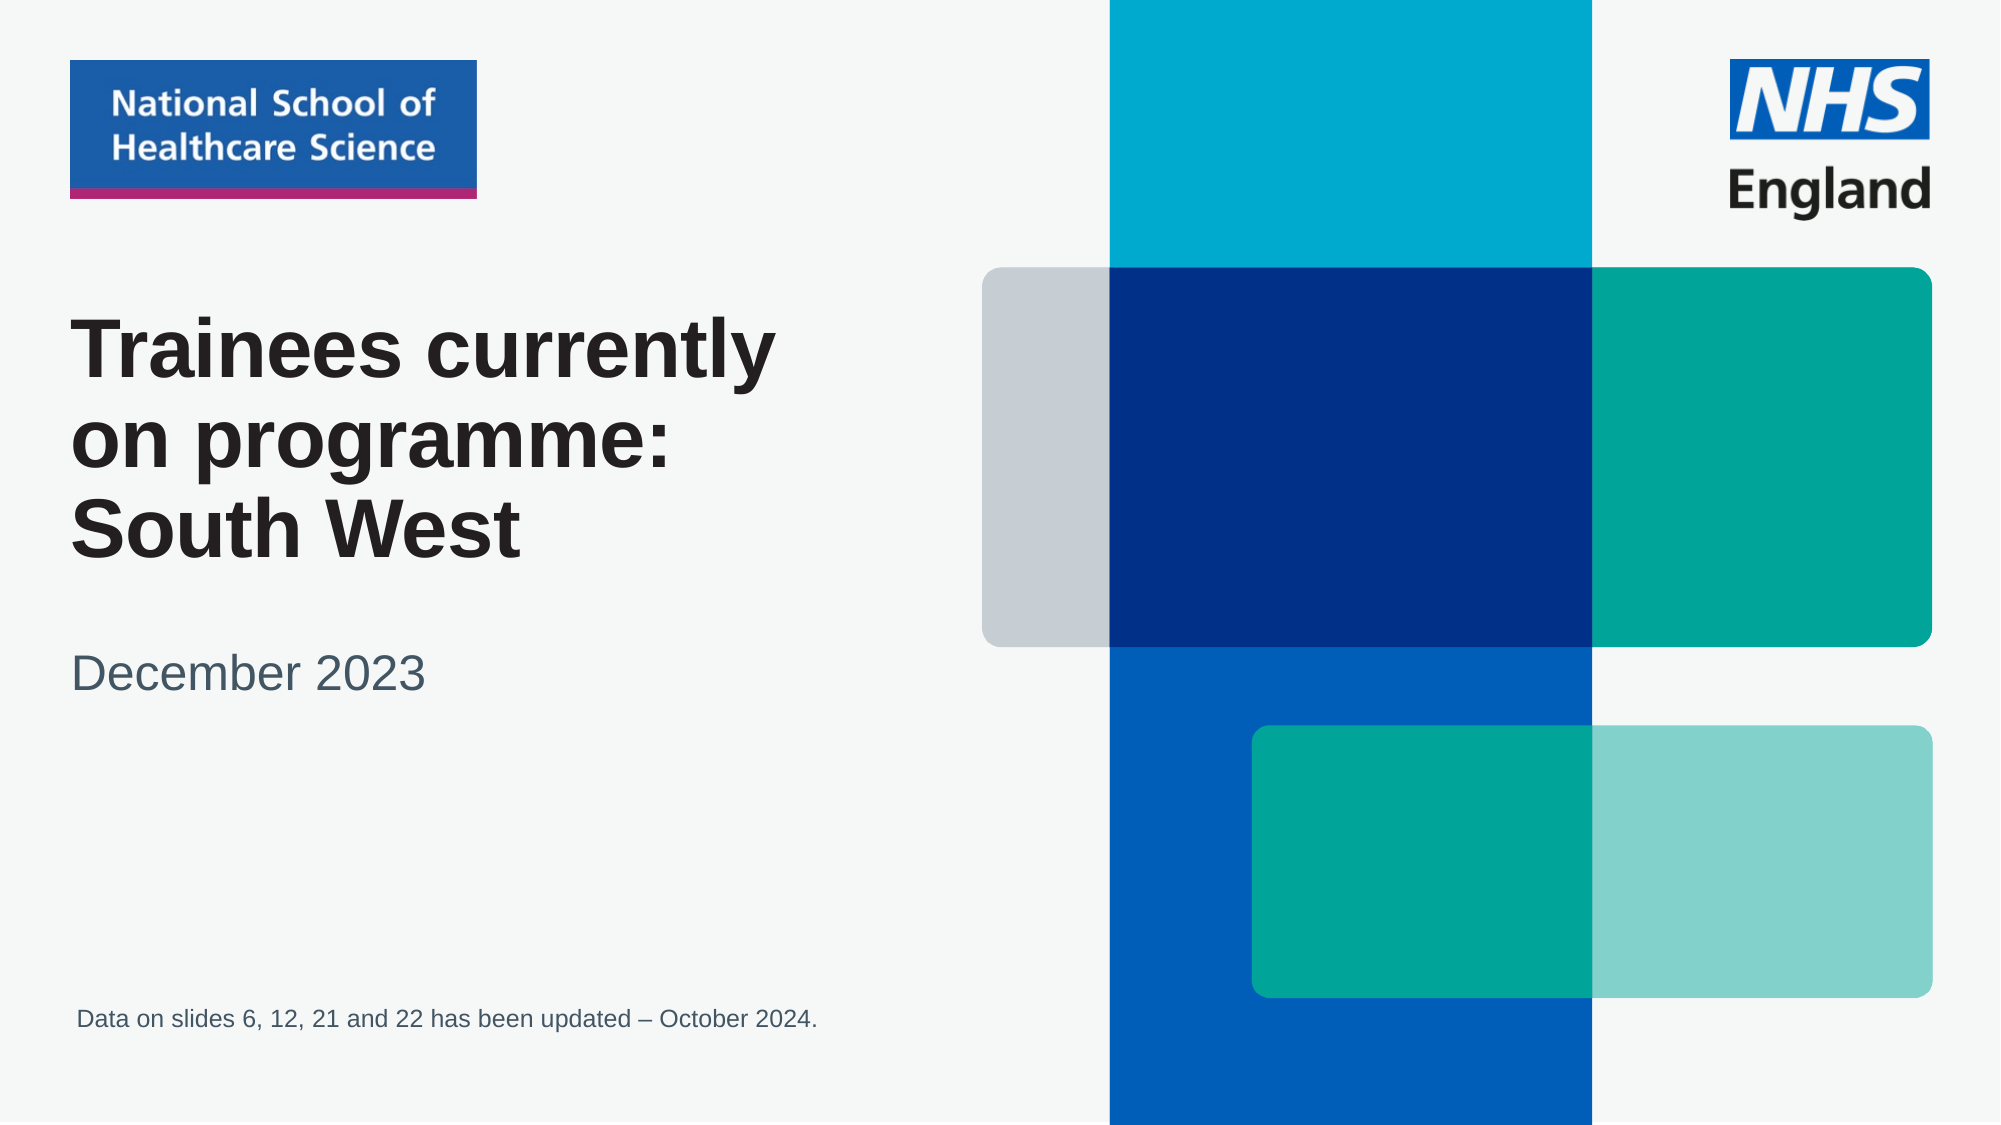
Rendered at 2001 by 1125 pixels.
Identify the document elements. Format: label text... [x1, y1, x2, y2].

title Trainees currently on programme: South West [70, 202, 1000, 614]
picture [70, 60, 477, 199]
subtitle December 2023 [70, 647, 1000, 737]
text_box Data on slides 6, 12, 21 and 22 has been updated – October 2024. [61, 994, 891, 1041]
